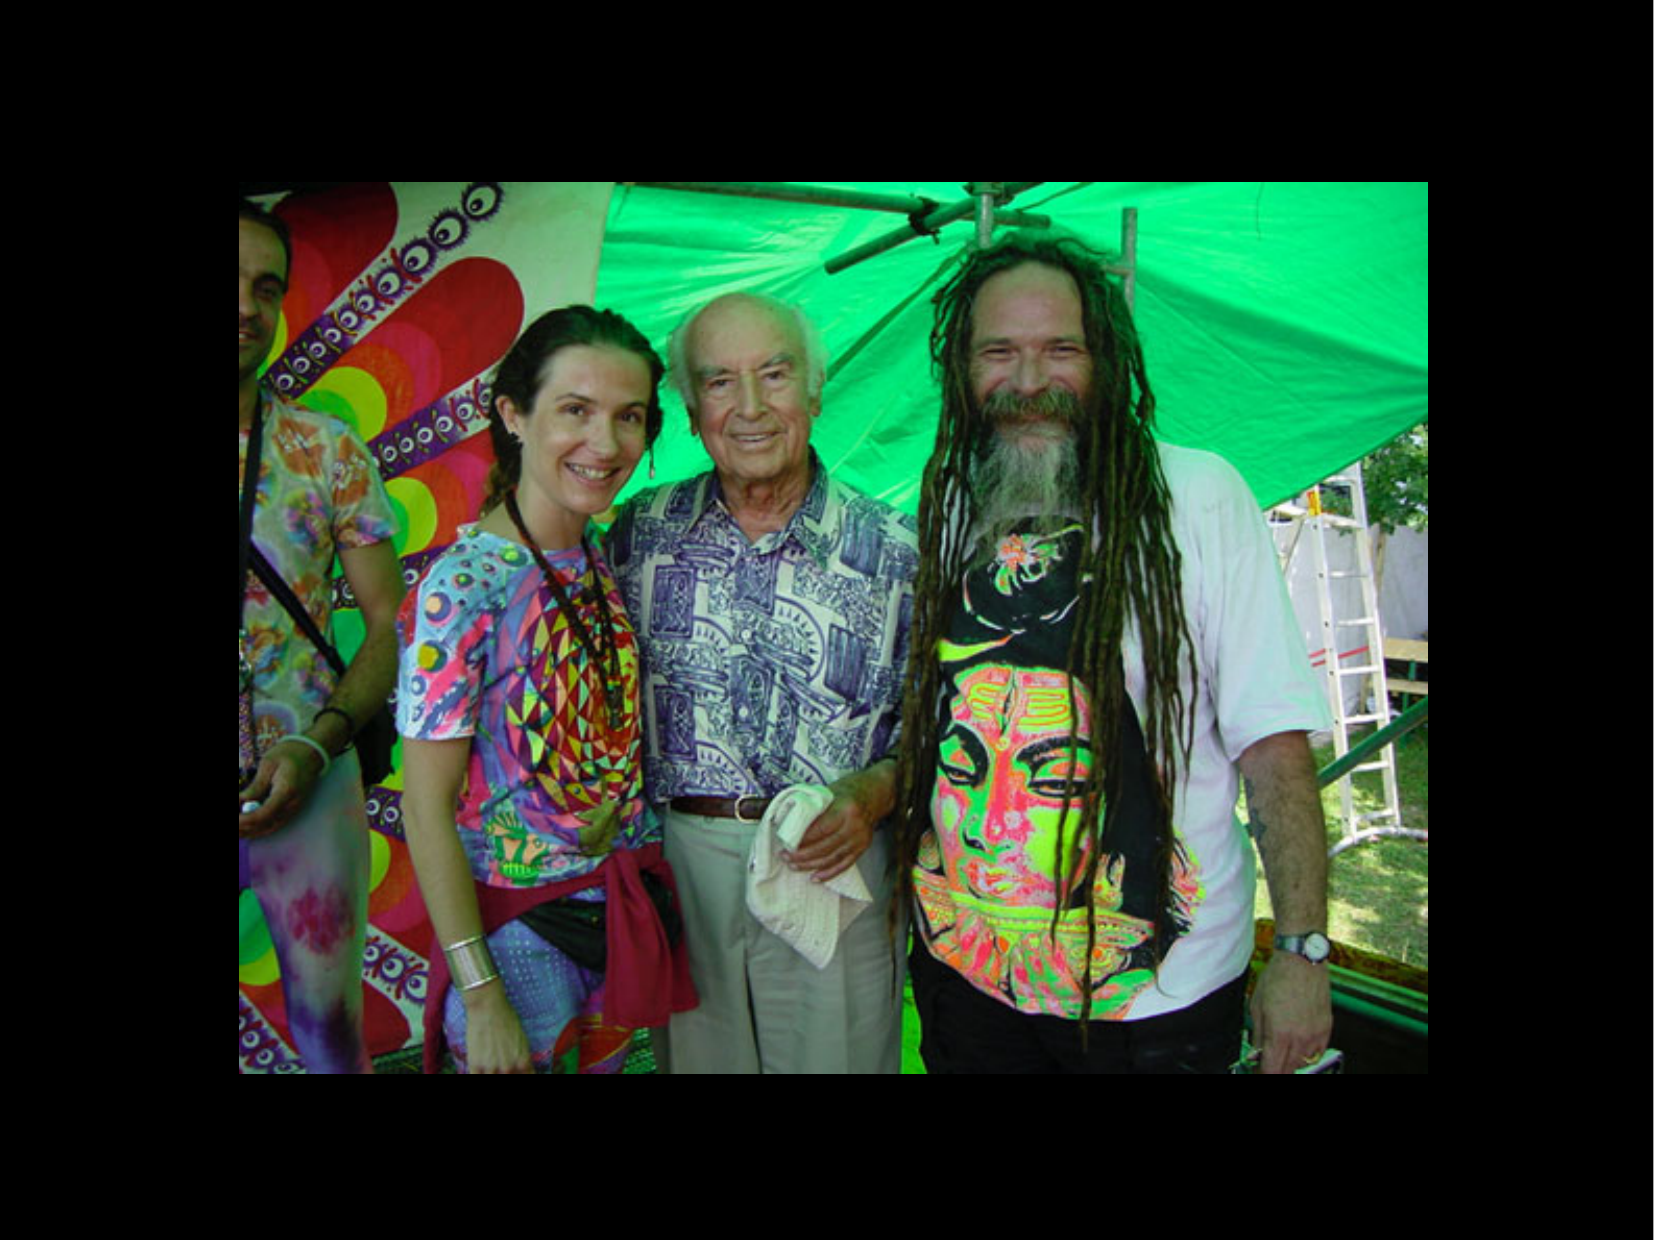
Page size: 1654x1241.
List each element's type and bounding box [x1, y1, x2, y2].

picture [239, 182, 1428, 1075]
